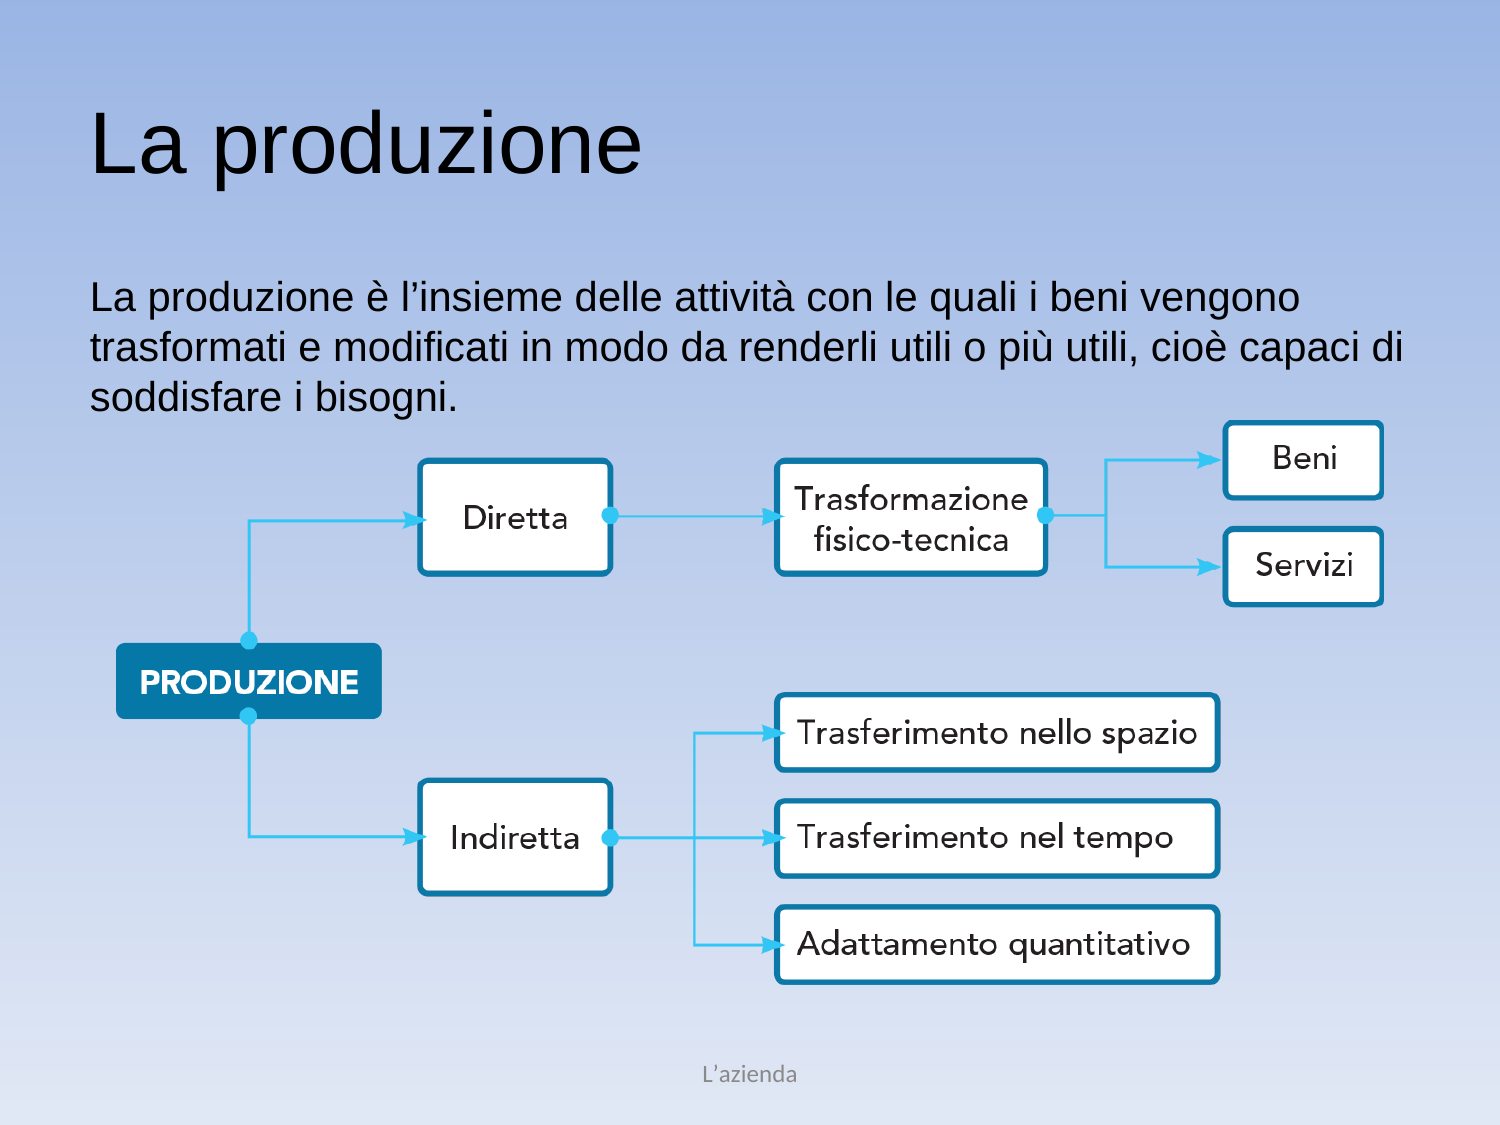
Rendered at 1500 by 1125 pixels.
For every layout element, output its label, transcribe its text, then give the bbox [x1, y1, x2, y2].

picture [163, 671, 179, 693]
picture [258, 671, 275, 693]
picture [342, 671, 357, 693]
picture [287, 671, 311, 693]
text_box La produzione [75, 45, 1426, 233]
picture [182, 671, 206, 693]
picture [142, 671, 159, 693]
text_box La produzione è l’insieme delle attività con le quali i beni vengono trasformati e modificati in modo da renderli utili o più utili, cioè capaci di soddisfare i bisogni. [75, 262, 1426, 579]
picture [236, 671, 254, 693]
picture [1229, 533, 1379, 601]
picture [1229, 426, 1379, 495]
picture [316, 671, 337, 693]
picture [116, 420, 1384, 993]
picture [211, 671, 230, 693]
text_box L’azienda [512, 1042, 988, 1103]
